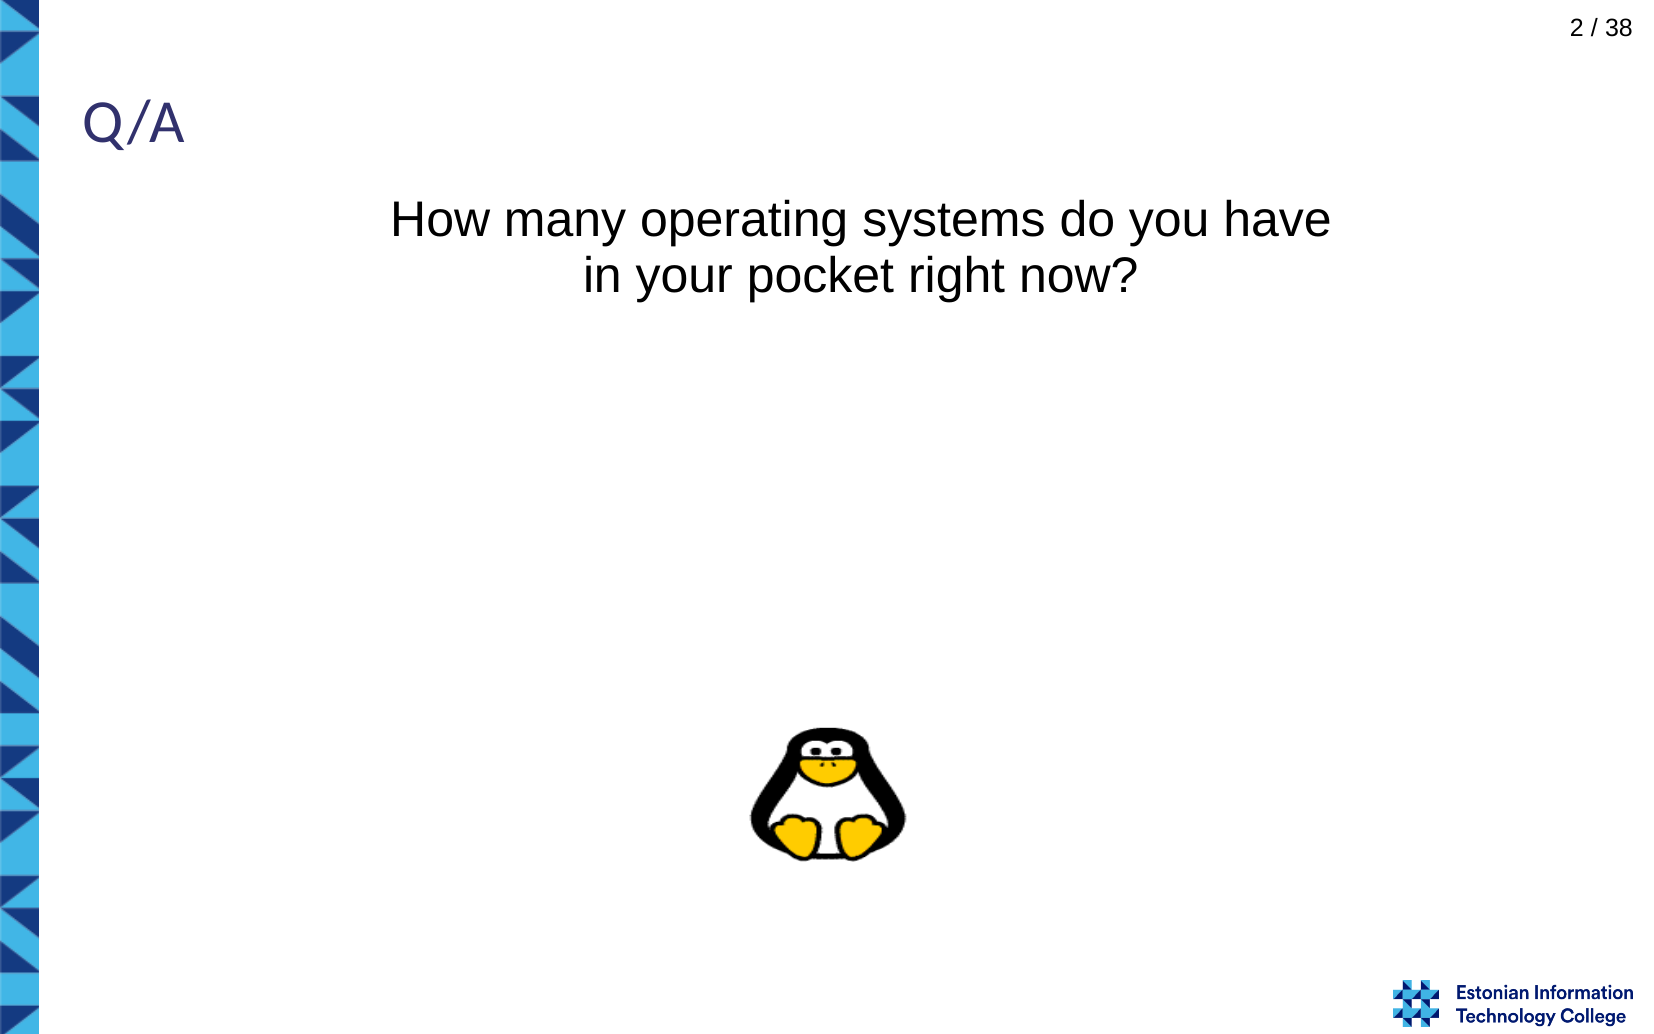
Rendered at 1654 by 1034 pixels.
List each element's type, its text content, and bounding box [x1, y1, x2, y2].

picture [1393, 980, 1633, 1027]
subtitle How many operating systems do you have in your pocket right now? [70, 41, 1630, 453]
picture [696, 688, 957, 876]
